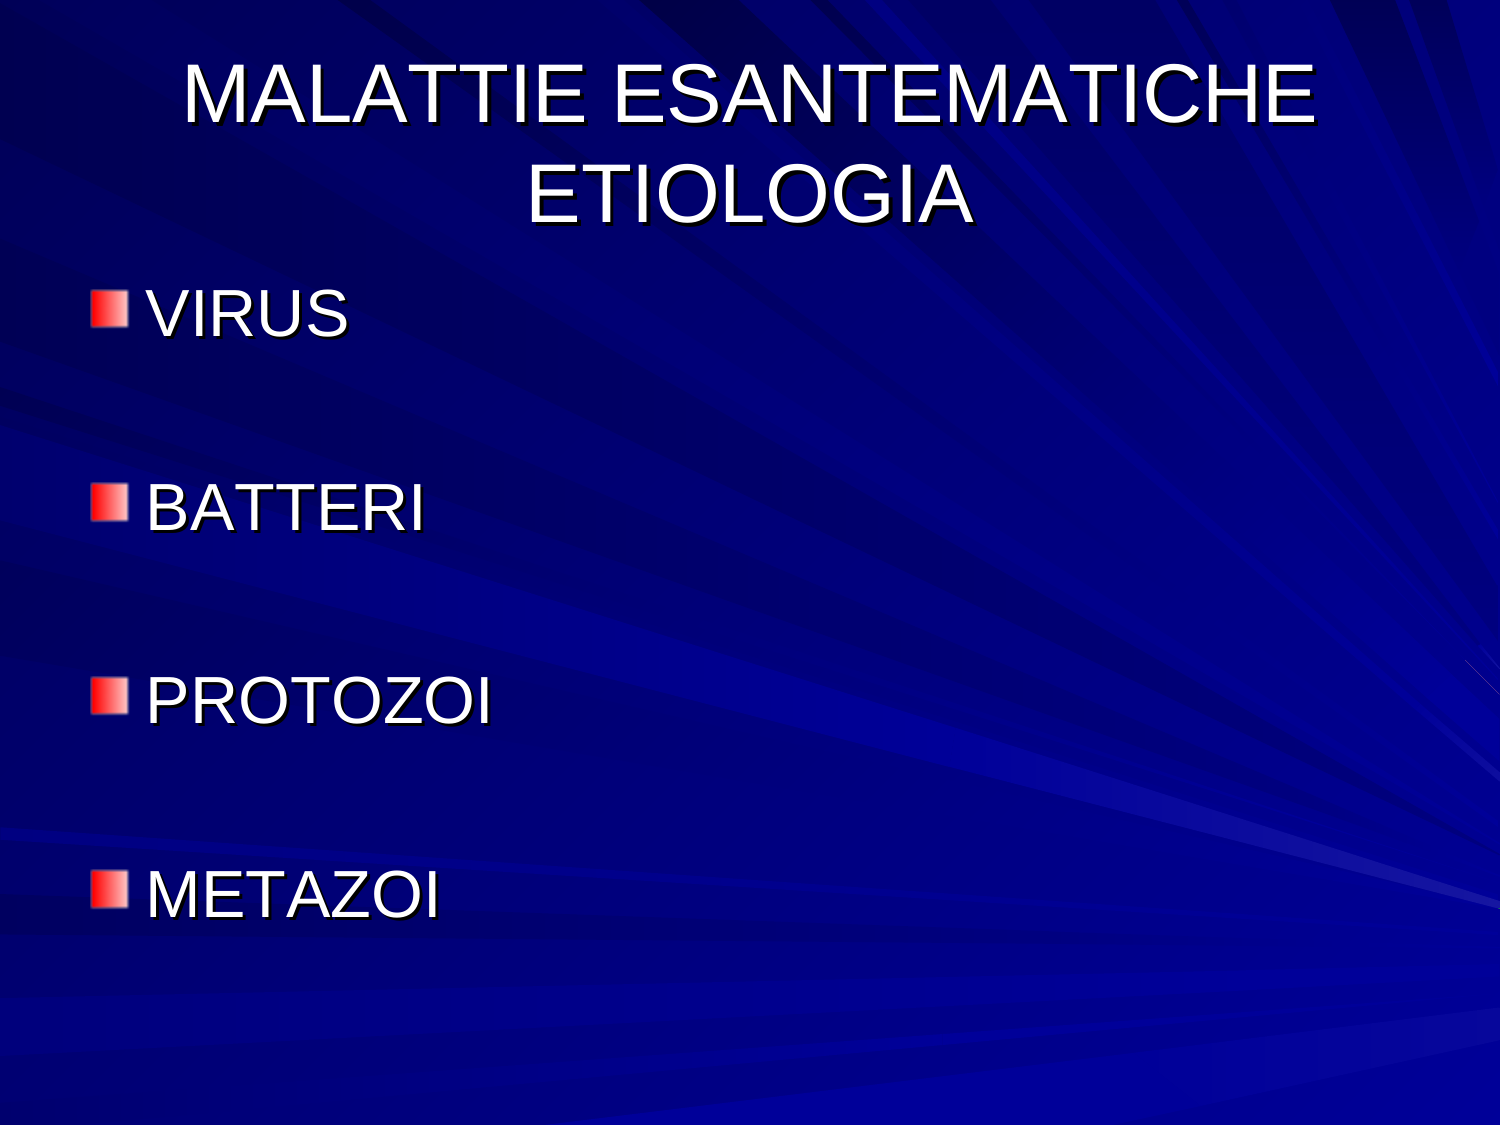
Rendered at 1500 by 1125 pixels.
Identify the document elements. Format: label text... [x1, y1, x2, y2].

title MALATTIE ESANTEMATICHE ETIOLOGIA [75, 31, 1426, 248]
list VIRUS BATTERI PROTOZOI METAZOI [75, 262, 1426, 1006]
